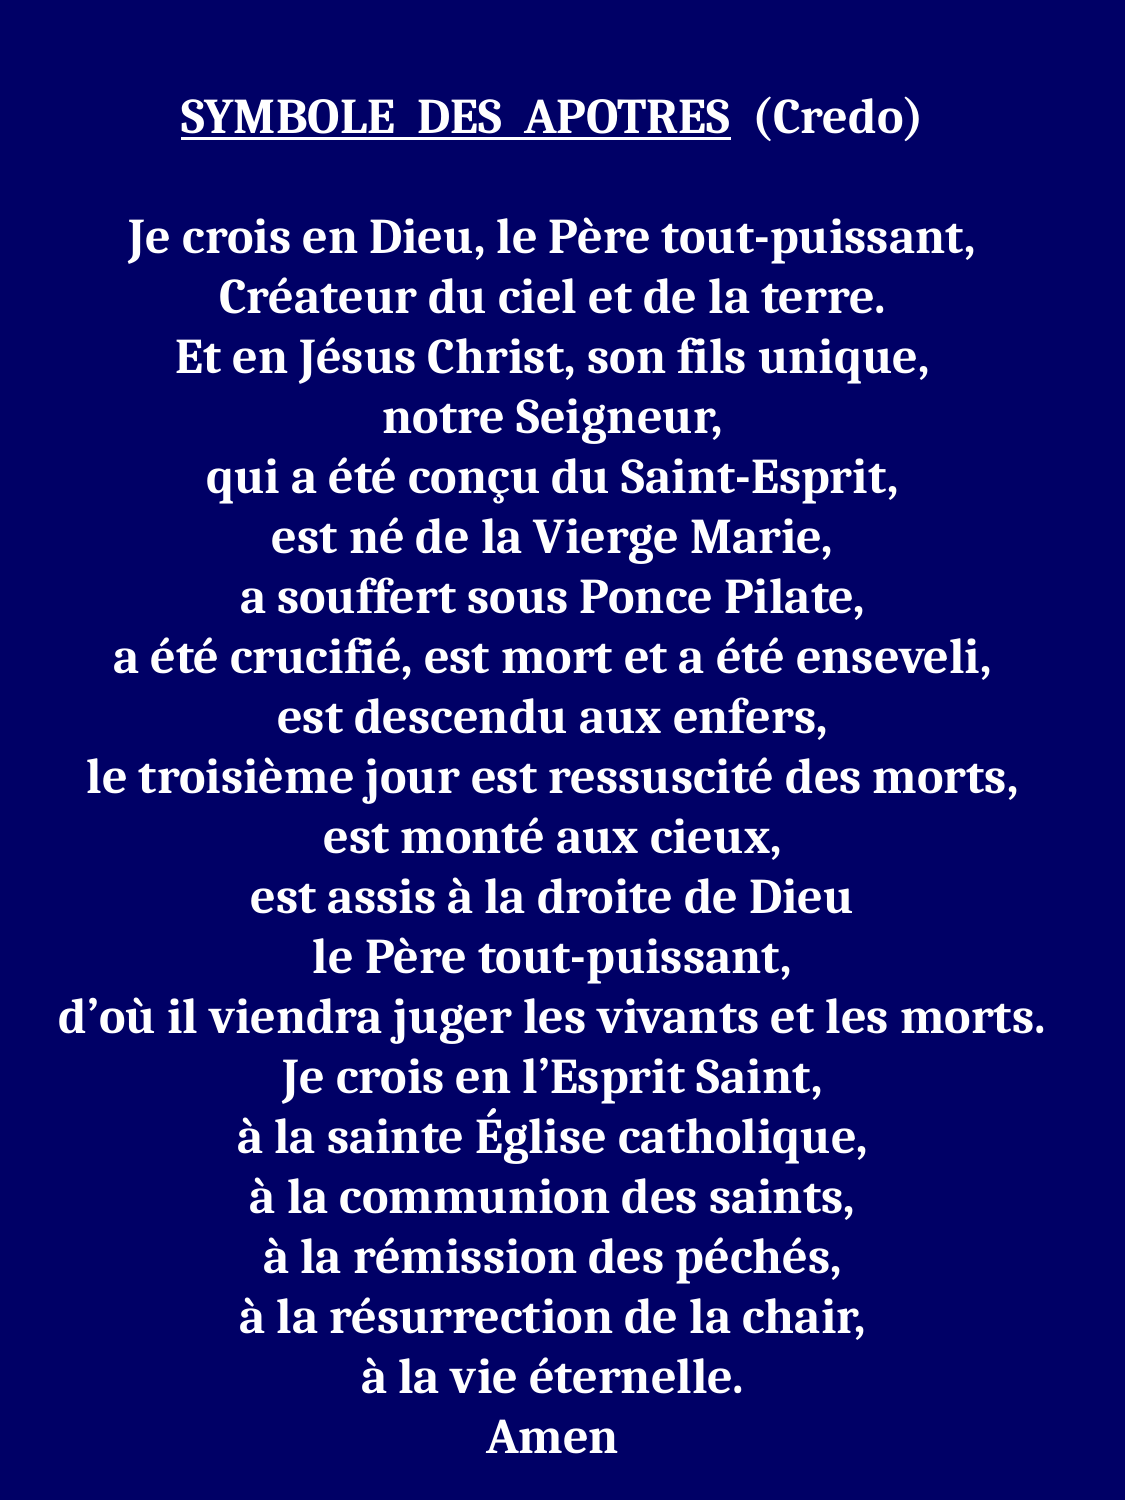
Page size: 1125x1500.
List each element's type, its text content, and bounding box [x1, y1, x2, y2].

text_box SYMBOLE DES APOTRES (Credo) Je crois en Dieu, le Père tout-puissant, Créateur du ciel et de la terre. Et en Jésus Christ, son fils unique, notre Seigneur, qui a été conçu du Saint-Esprit, est né de la Vierge Marie, a souffert sous Ponce Pilate, a été crucifié, est mort et a été enseveli, est descendu aux enfers, le troisième jour est ressuscité des morts, est monté aux cieux, est assis à la droite de Dieu le Père tout-puissant, d’où il viendra juger les vivants et les morts. Je crois en l’Esprit Saint, à la sainte Église catholique, à la communion des saints, à la rémission des péchés, à la résurrection de la chair, à la vie éternelle. Amen [35, 75, 1071, 1471]
